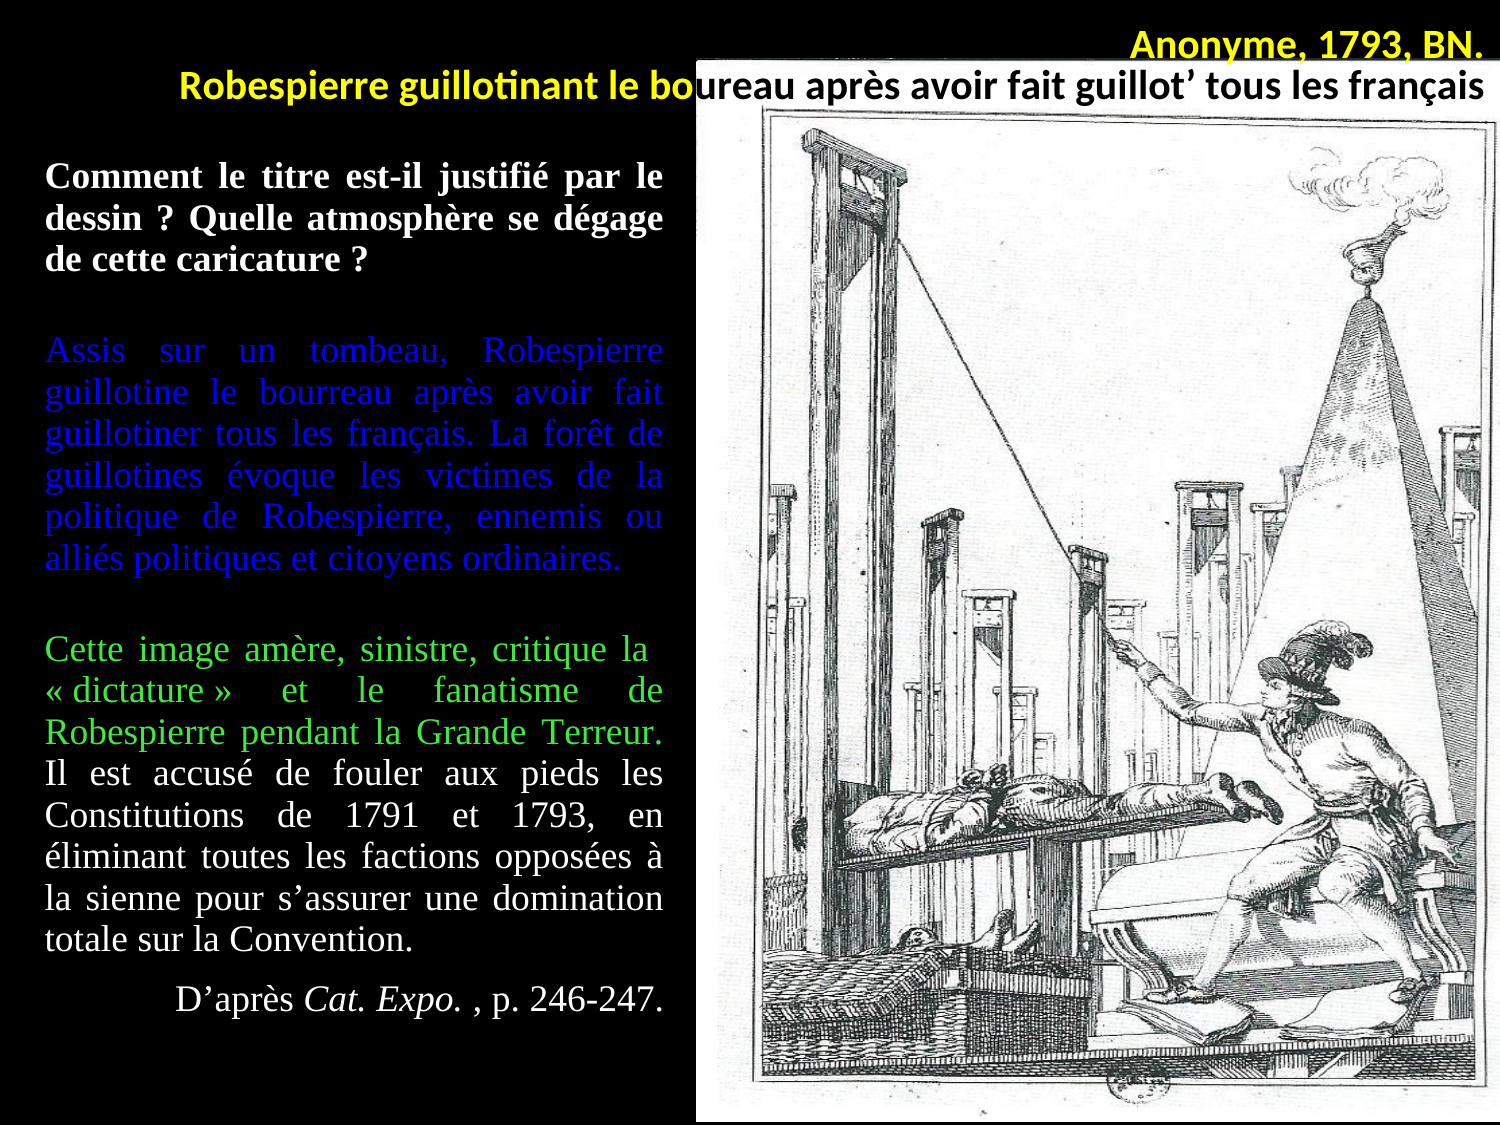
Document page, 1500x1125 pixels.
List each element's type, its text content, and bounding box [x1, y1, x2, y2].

text_box Anonyme, 1793, BN. Robespierre guillotinant le boureau après avoir fait guillot’ tous les français [29, 0, 1500, 119]
text_box Comment le titre est-il justifié par le dessin ? Quelle atmosphère se dégage de cette caricature ? Assis sur un tombeau, Robespierre guillotine le bourreau après avoir fait guillotiner tous les français. La forêt de guillotines évoque les victimes de la politique de Robespierre, ennemis ou alliés politiques et citoyens ordinaires. Cette image amère, sinistre, critique la « dictature » et le fanatisme de Robespierre pendant la Grande Terreur. Il est accusé de fouler aux pieds les Constitutions de 1791 et 1793, en éliminant toutes les factions opposées à la sienne pour s’assurer une domination totale sur la Convention. D’après Cat. Expo. , p. 246-247. [29, 147, 680, 1064]
picture [696, 119, 1500, 1123]
